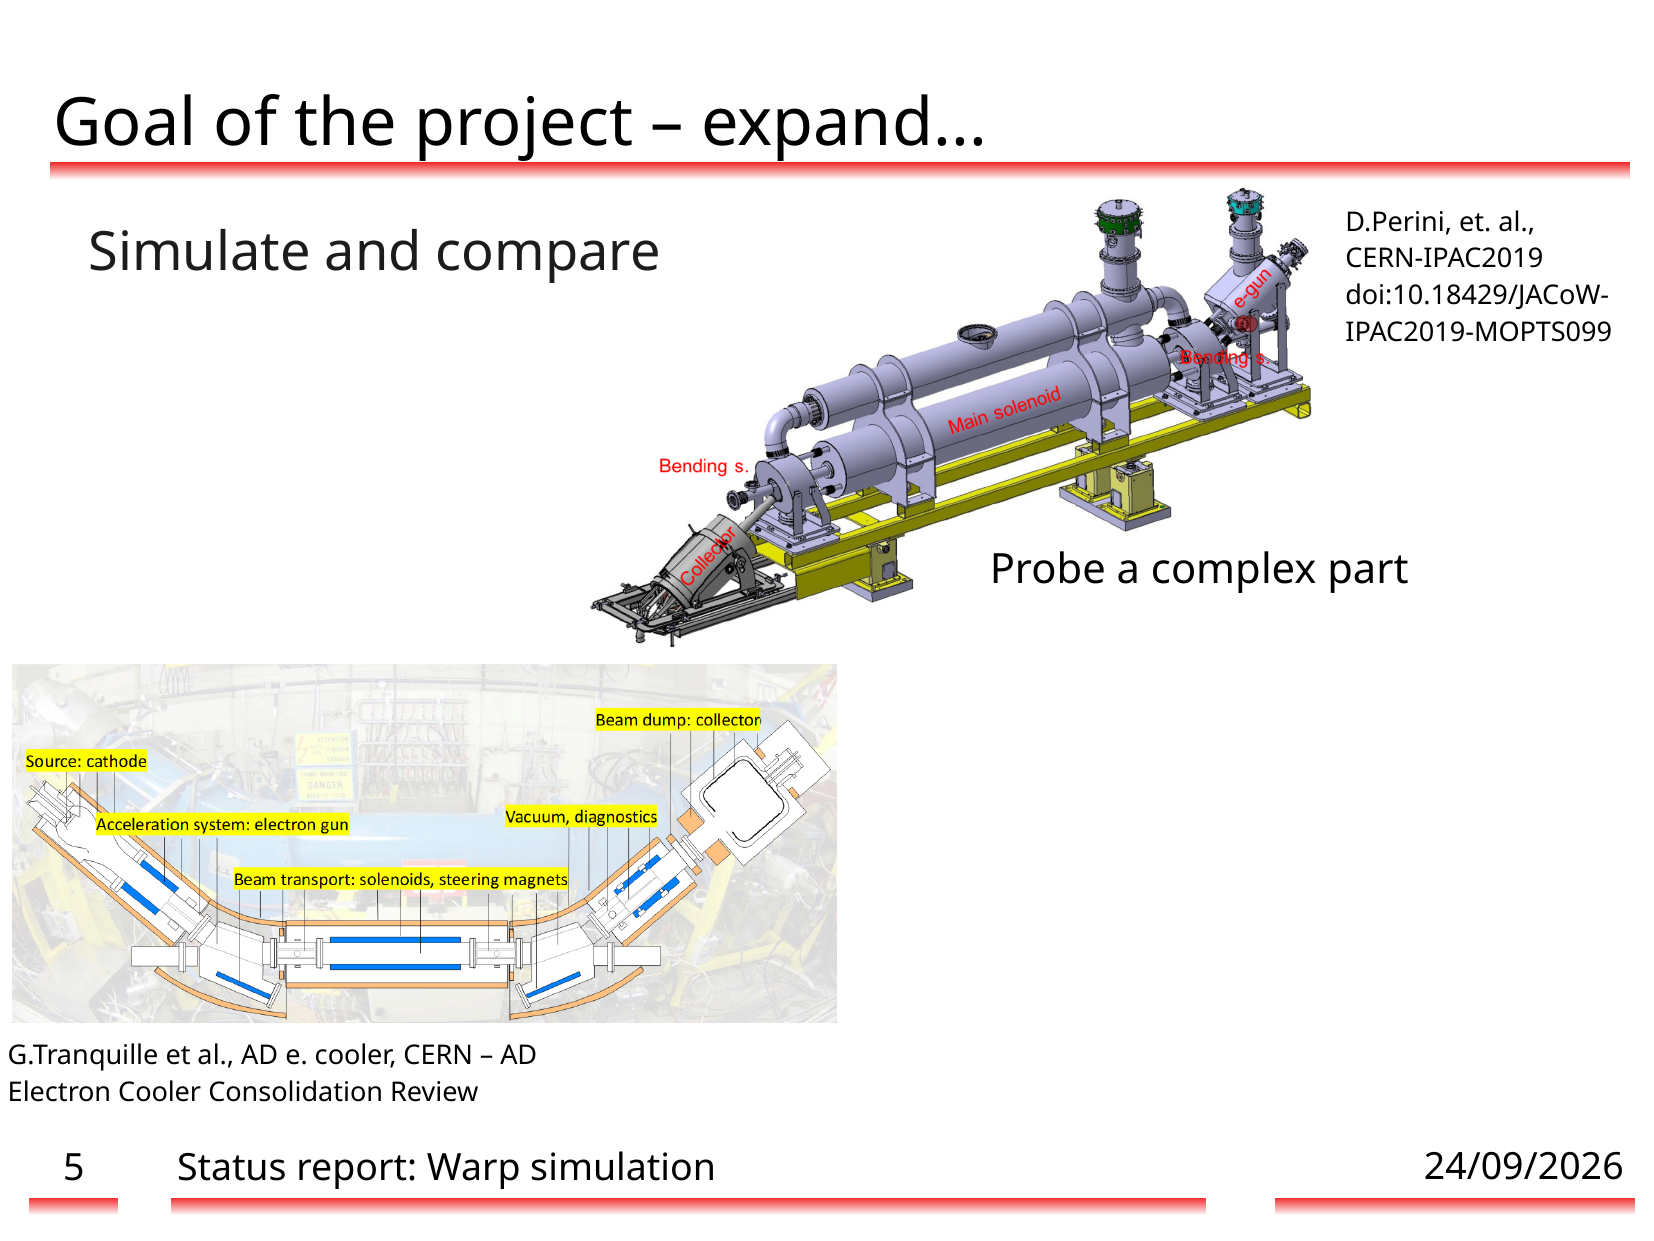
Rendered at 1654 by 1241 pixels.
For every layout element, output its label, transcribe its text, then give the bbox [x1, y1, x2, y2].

text_box Probe a complex part [939, 530, 1585, 734]
list Simulate and compare [53, 212, 1606, 1096]
picture [12, 664, 837, 1023]
text_box G.Tranquille et al., AD e. cooler, CERN – AD Electron Cooler Consolidation Review [0, 1028, 583, 1203]
title Goal of the project – expand... [53, 17, 1589, 166]
text_box D.Perini, et. al., CERN-IPAC2019 doi:10.18429/JACoW- IPAC2019-MOPTS099 [1330, 195, 1654, 370]
picture [586, 183, 1312, 212]
